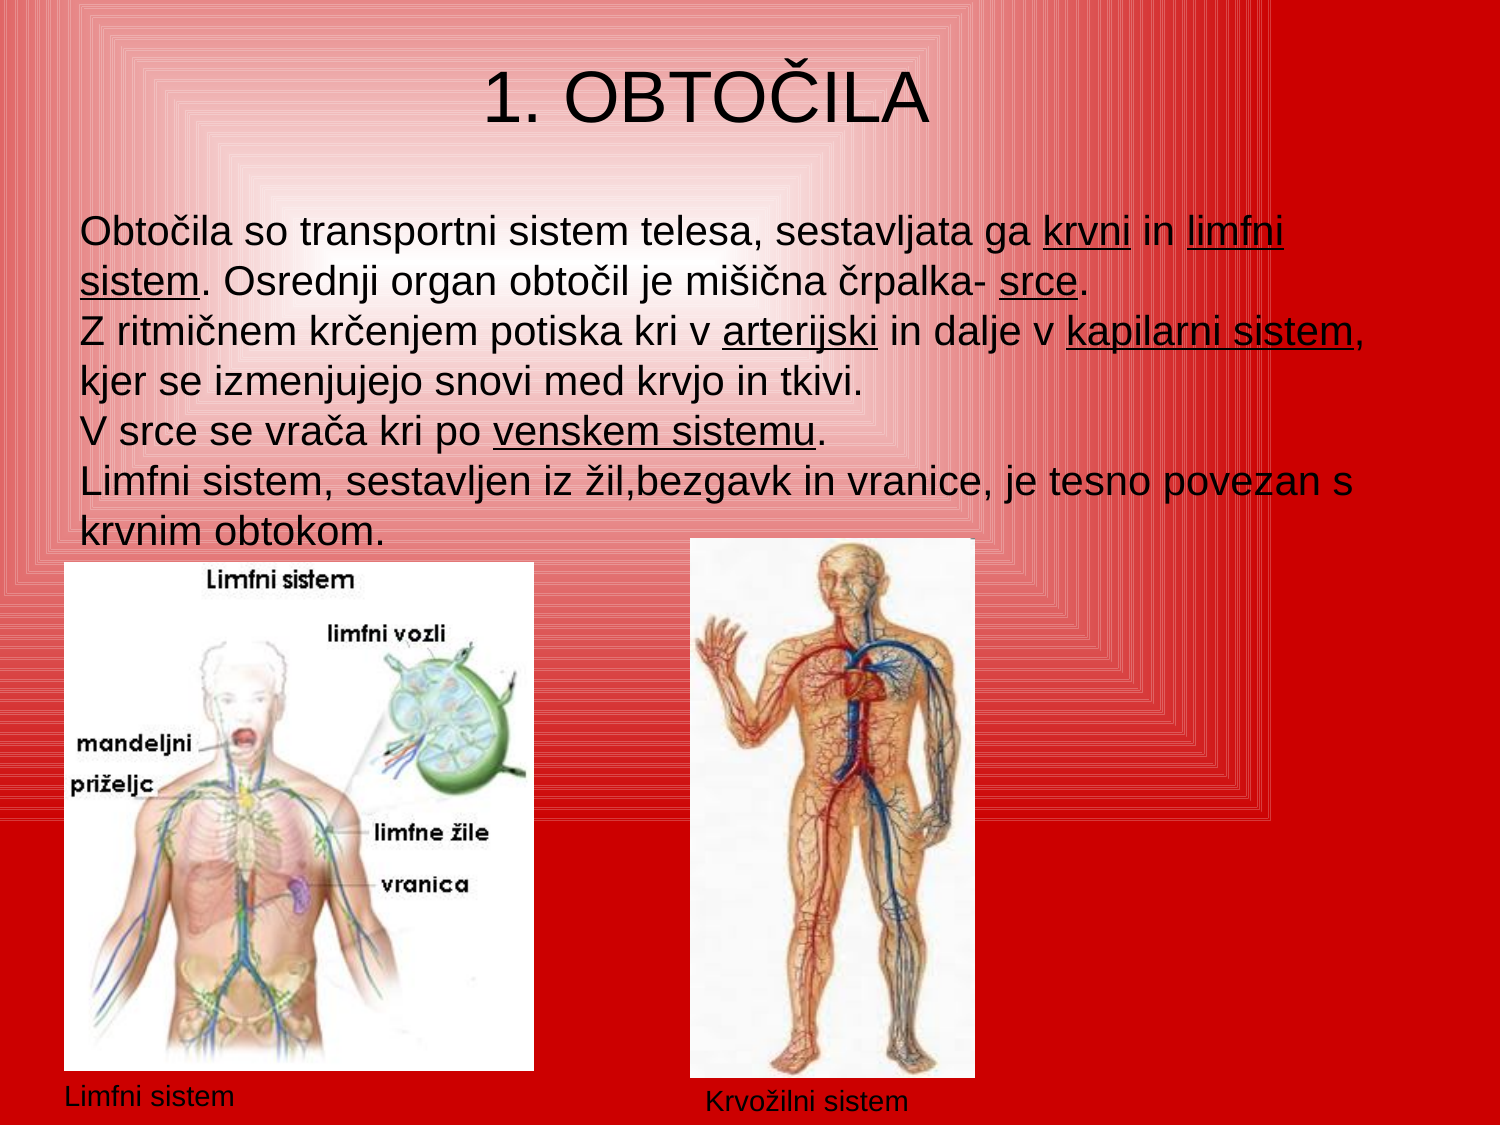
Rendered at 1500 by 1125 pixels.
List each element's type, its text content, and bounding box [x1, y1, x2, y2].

text_box Obtočila so transportni sistem telesa, sestavljata ga krvni in limfni sistem. Osrednji organ obtočil je mišična črpalka- srce. Z ritmičnem krčenjem potiska kri v arterijski in dalje v kapilarni sistem, kjer se izmenjujejo snovi med krvjo in tkivi. V srce se vrača kri po venskem sistemu. Limfni sistem, sestavljen iz žil,bezgavk in vranice, je tesno povezan s krvnim obtokom. [64, 196, 1436, 562]
text_box 1. OBTOČILA [467, 42, 946, 145]
picture [690, 538, 975, 1078]
text_box Krvožilni sistem [690, 1074, 924, 1125]
text_box Limfni sistem [49, 1070, 250, 1121]
picture [64, 562, 534, 1071]
